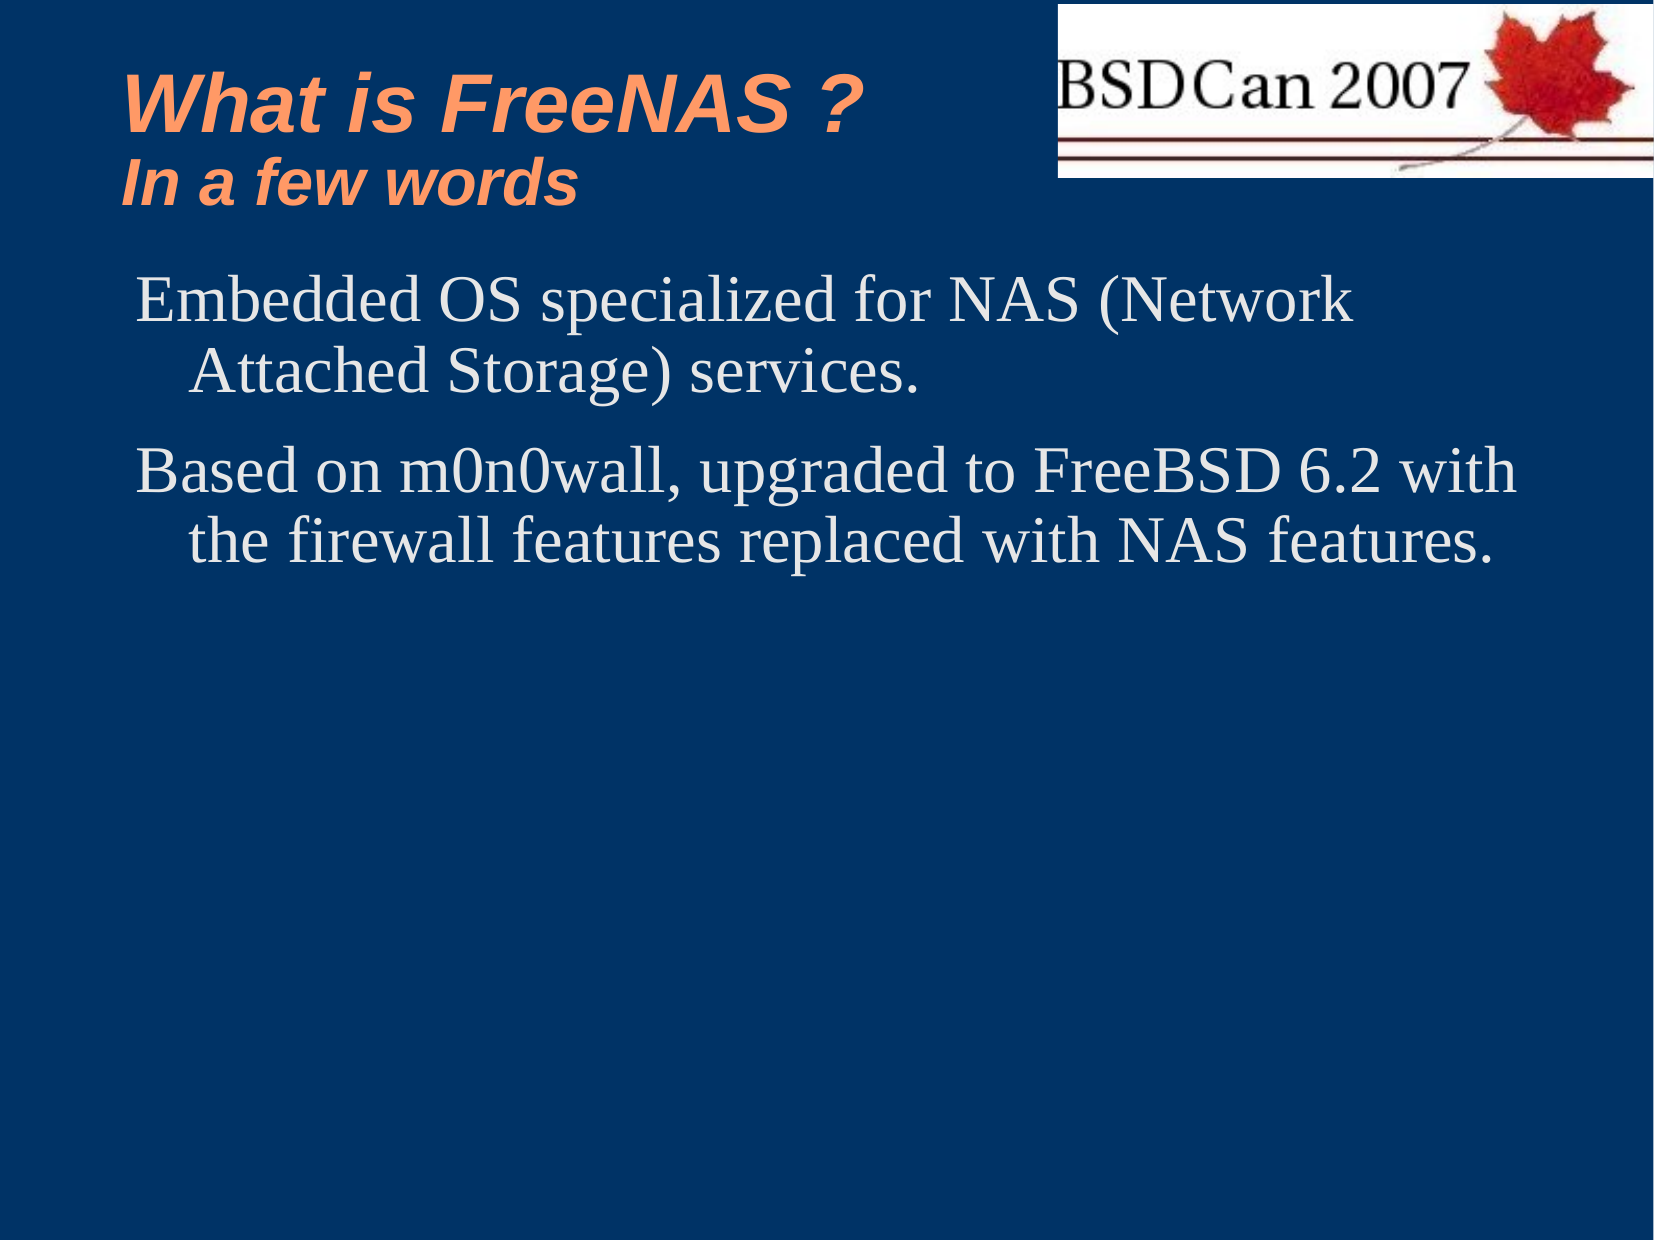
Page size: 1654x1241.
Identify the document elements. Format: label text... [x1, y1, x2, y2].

title What is FreeNAS ? In a few words [121, 46, 1534, 237]
list Embedded OS specialized for NAS (Network Attached Storage) services. Based on m0n0wall, upgraded to FreeBSD 6.2 with the firewall features replaced with NAS features. [118, 265, 1558, 729]
picture [1057, 4, 1654, 178]
